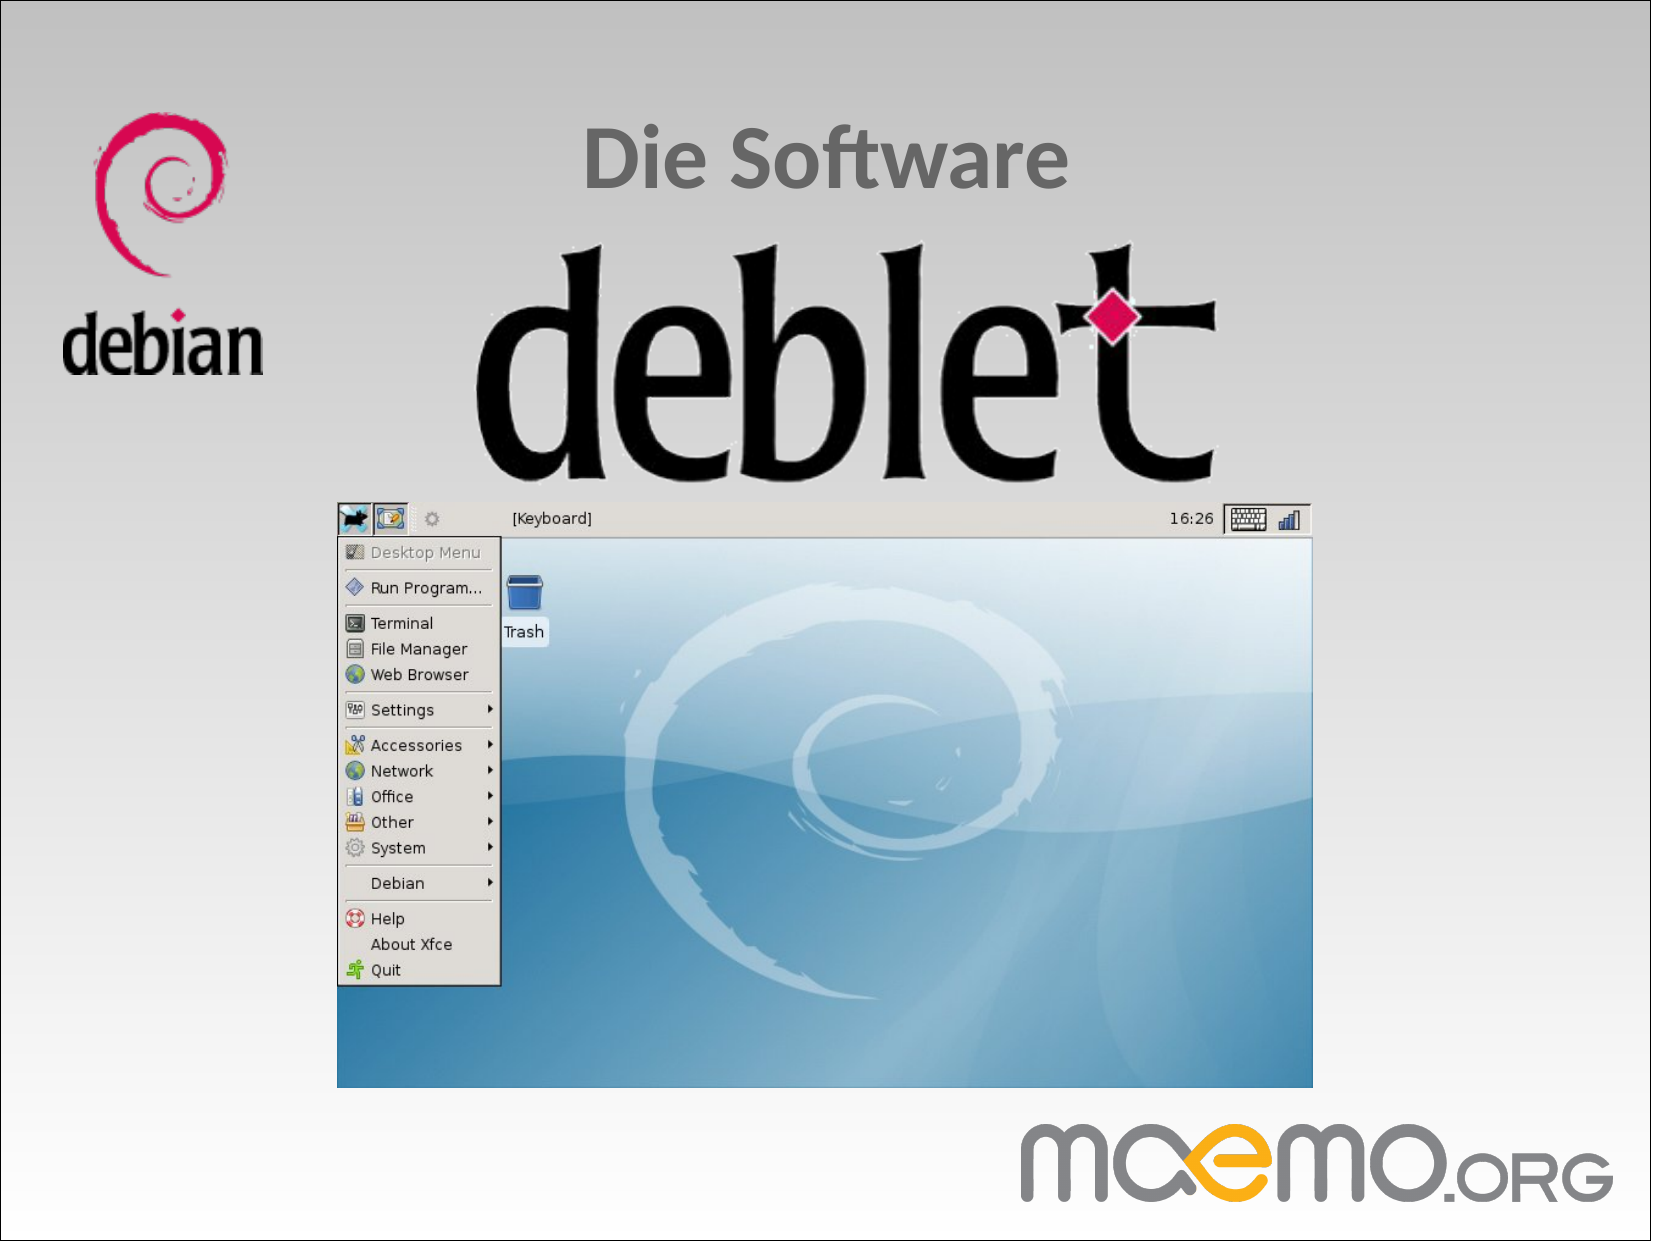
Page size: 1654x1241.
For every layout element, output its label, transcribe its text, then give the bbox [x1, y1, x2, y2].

picture [1021, 1124, 1613, 1202]
picture [337, 502, 1313, 1088]
picture [456, 224, 1238, 494]
picture [63, 112, 263, 376]
title Die Software [82, 82, 1571, 250]
